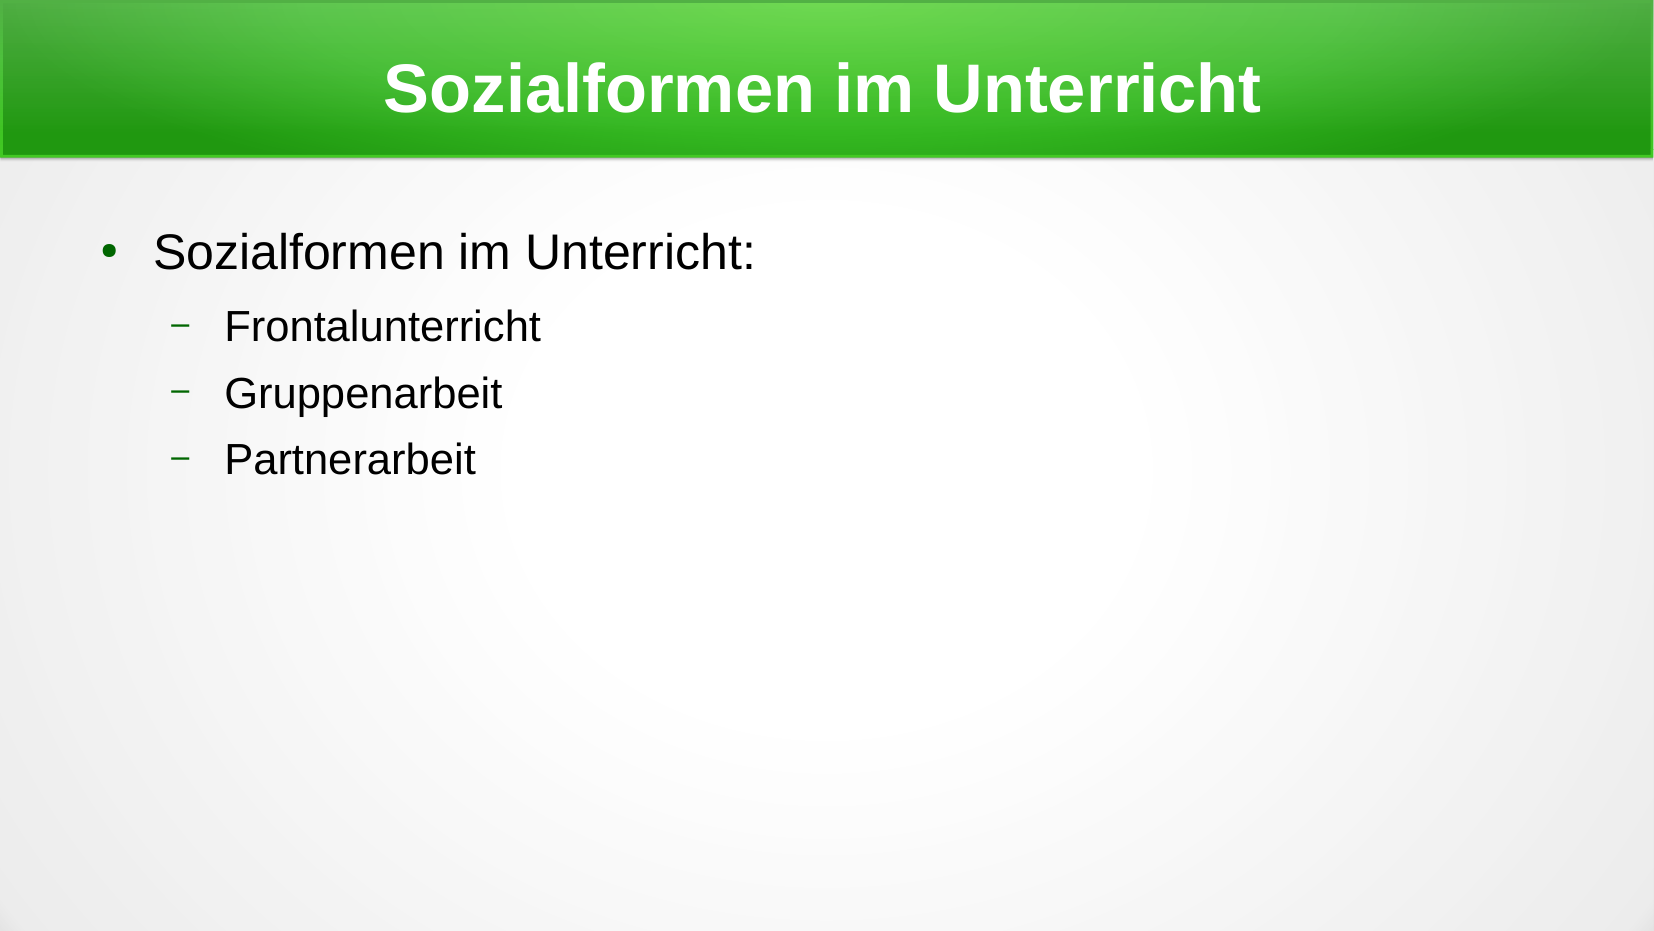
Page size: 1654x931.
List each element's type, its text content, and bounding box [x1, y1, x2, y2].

title Sozialformen im Unterricht [82, 35, 1571, 142]
list Sozialformen im Unterricht: Frontalunterricht Gruppenarbeit Partnerarbeit [82, 224, 1571, 764]
